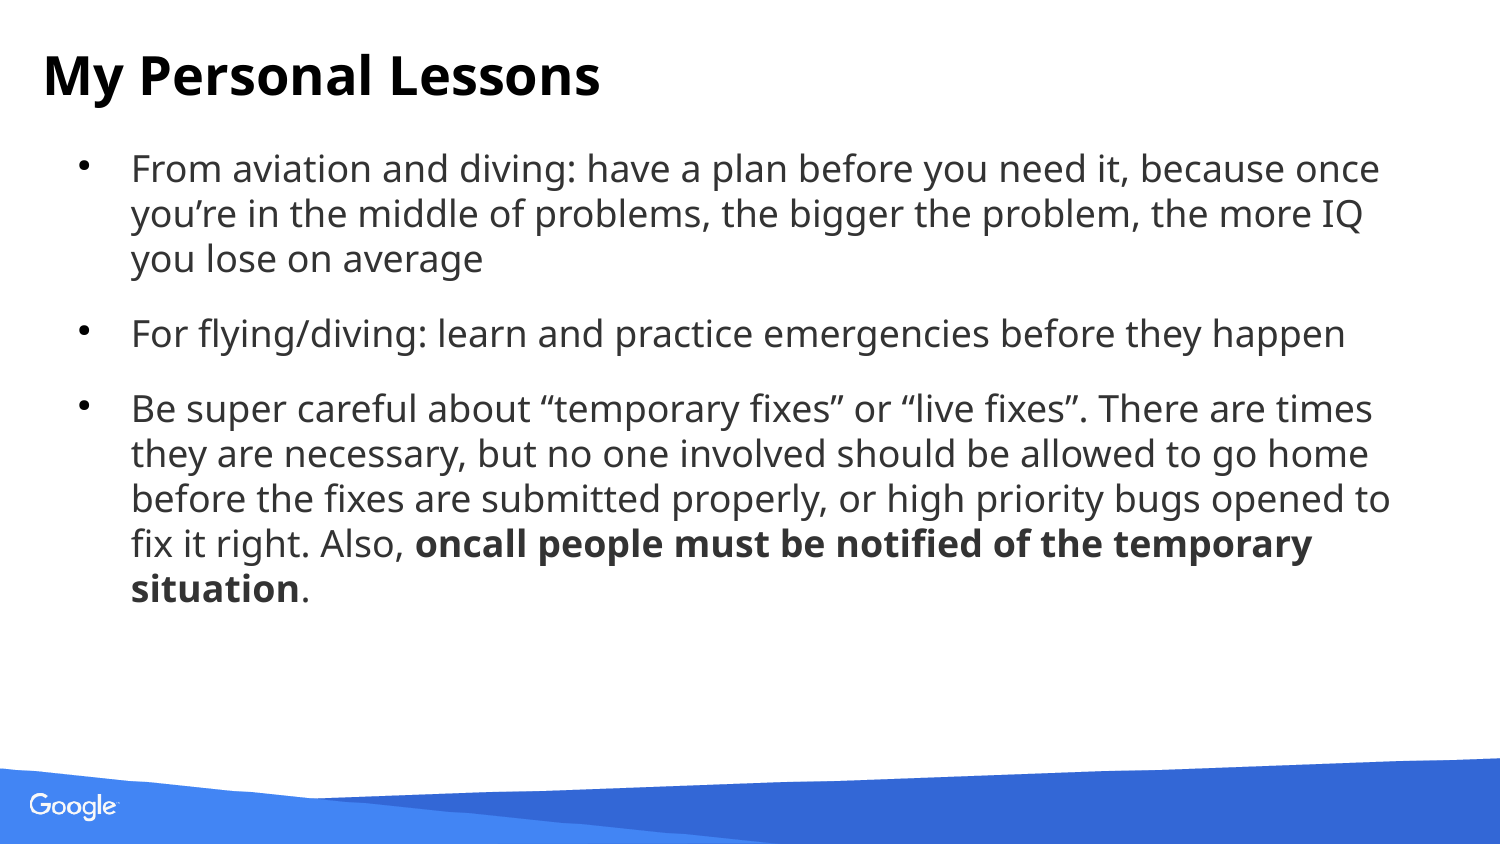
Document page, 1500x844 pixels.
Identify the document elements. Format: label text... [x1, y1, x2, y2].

picture [0, 0, 1500, 844]
list From aviation and diving: have a plan before you need it, because once you’re in the middle of problems, the bigger the problem, the more IQ you lose on average For flying/diving: learn and practice emergencies before they happen Be super careful about “temporary fixes” or “live fixes”. There are times they are necessary, but no one involved should be allowed to go home before the fixes are submitted properly, or high priority bugs opened to fix it right. Also, oncall people must be notified of the temporary situation. [45, 151, 1443, 691]
text_box My Personal Lessons [27, 26, 1478, 151]
